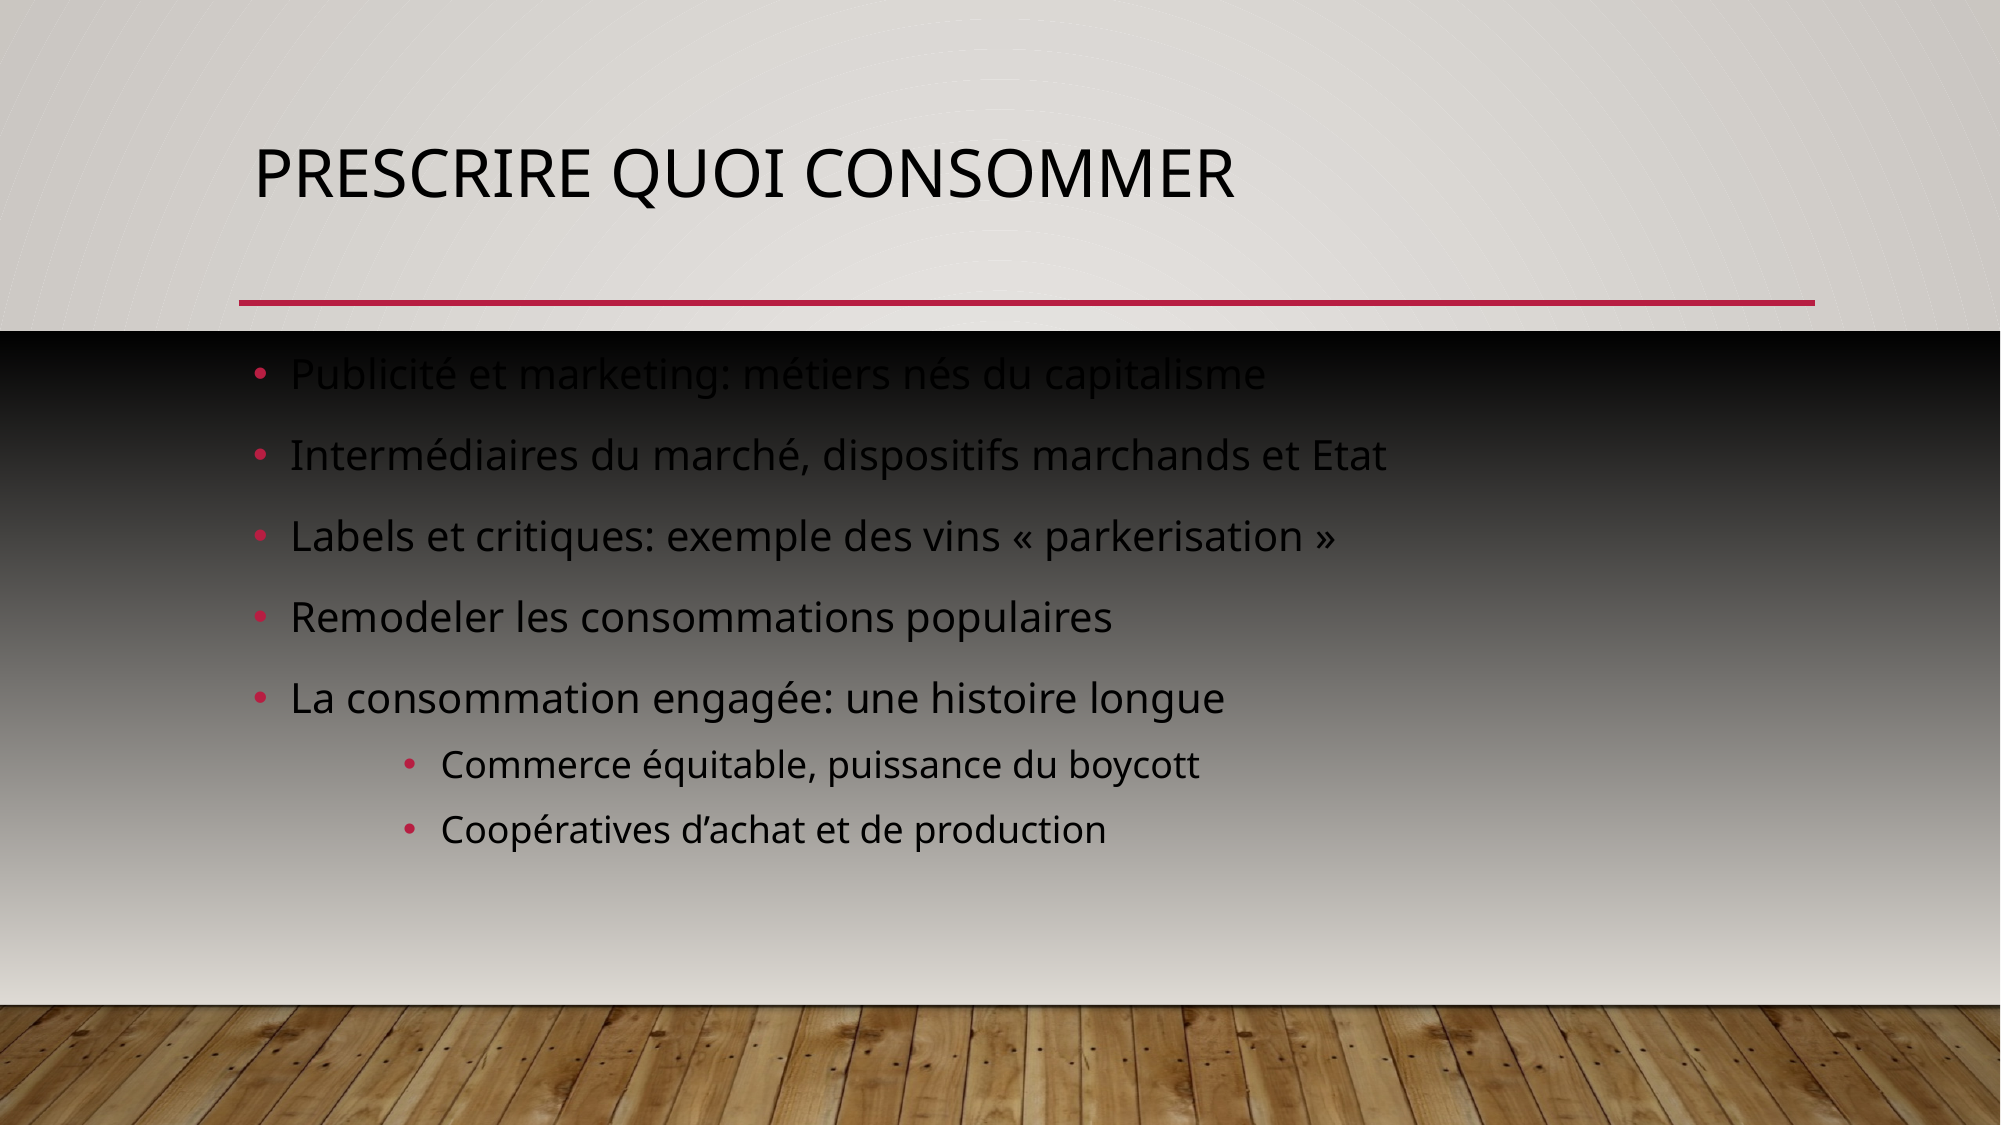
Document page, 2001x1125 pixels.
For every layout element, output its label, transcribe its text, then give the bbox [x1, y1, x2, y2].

list Publicité et marketing: métiers nés du capitalisme Intermédiaires du marché, dispositifs marchands et Etat Labels et critiques: exemple des vins « parkerisation » Remodeler les consommations populaires La consommation engagée: une histoire longue Commerce équitable, puissance du boycott Coopératives d’achat et de production [238, 330, 1814, 897]
title Prescrire quoi consommer [238, 131, 1814, 305]
